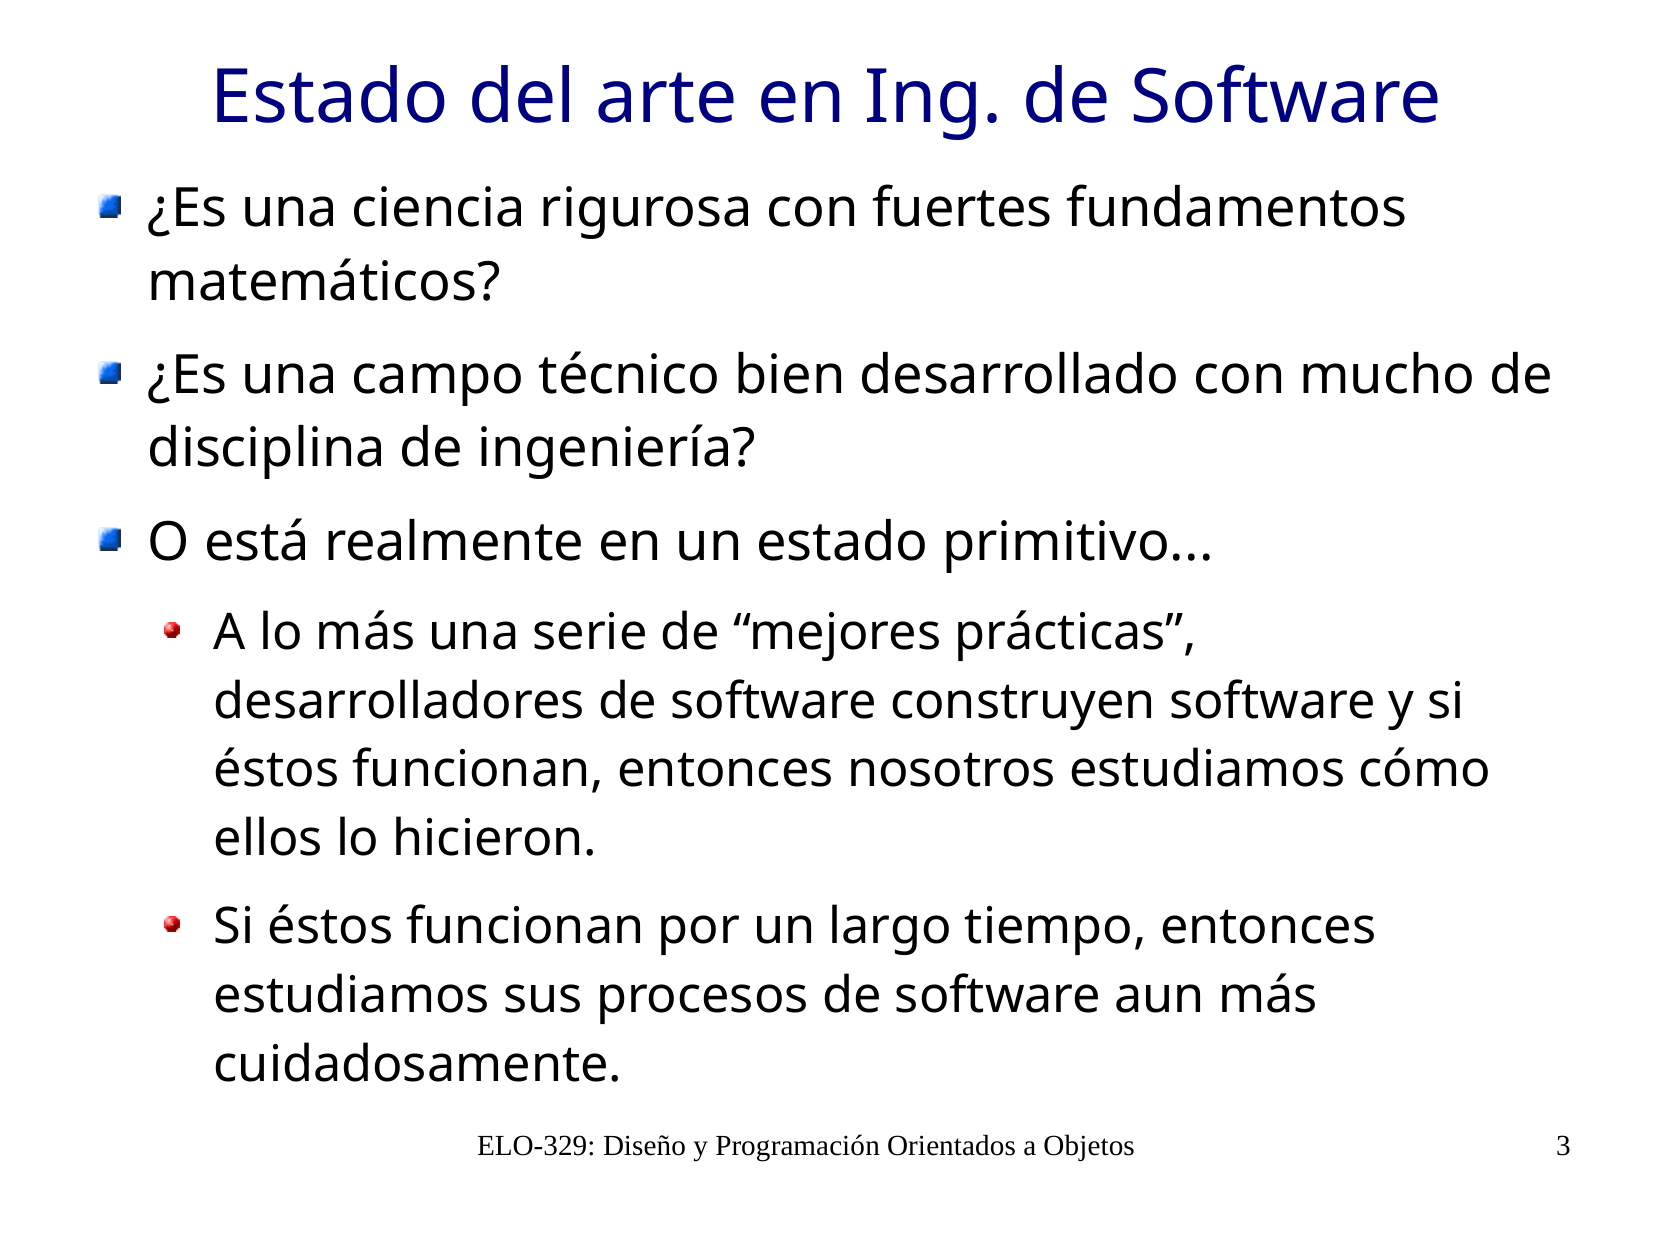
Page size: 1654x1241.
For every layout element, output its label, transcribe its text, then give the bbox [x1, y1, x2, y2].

title Estado del arte en Ing. de Software [82, 50, 1571, 137]
list ¿Es una ciencia rigurosa con fuertes fundamentos matemáticos? ¿Es una campo técnico bien desarrollado con mucho de disciplina de ingeniería? O está realmente en un estado primitivo... A lo más una serie de “mejores prácticas”, desarrolladores de software construyen software y si éstos funcionan, entonces nosotros estudiamos cómo ellos lo hicieron. Si éstos funcionan por un largo tiempo, entonces estudiamos sus procesos de software aun más cuidadosamente. [81, 169, 1571, 1107]
